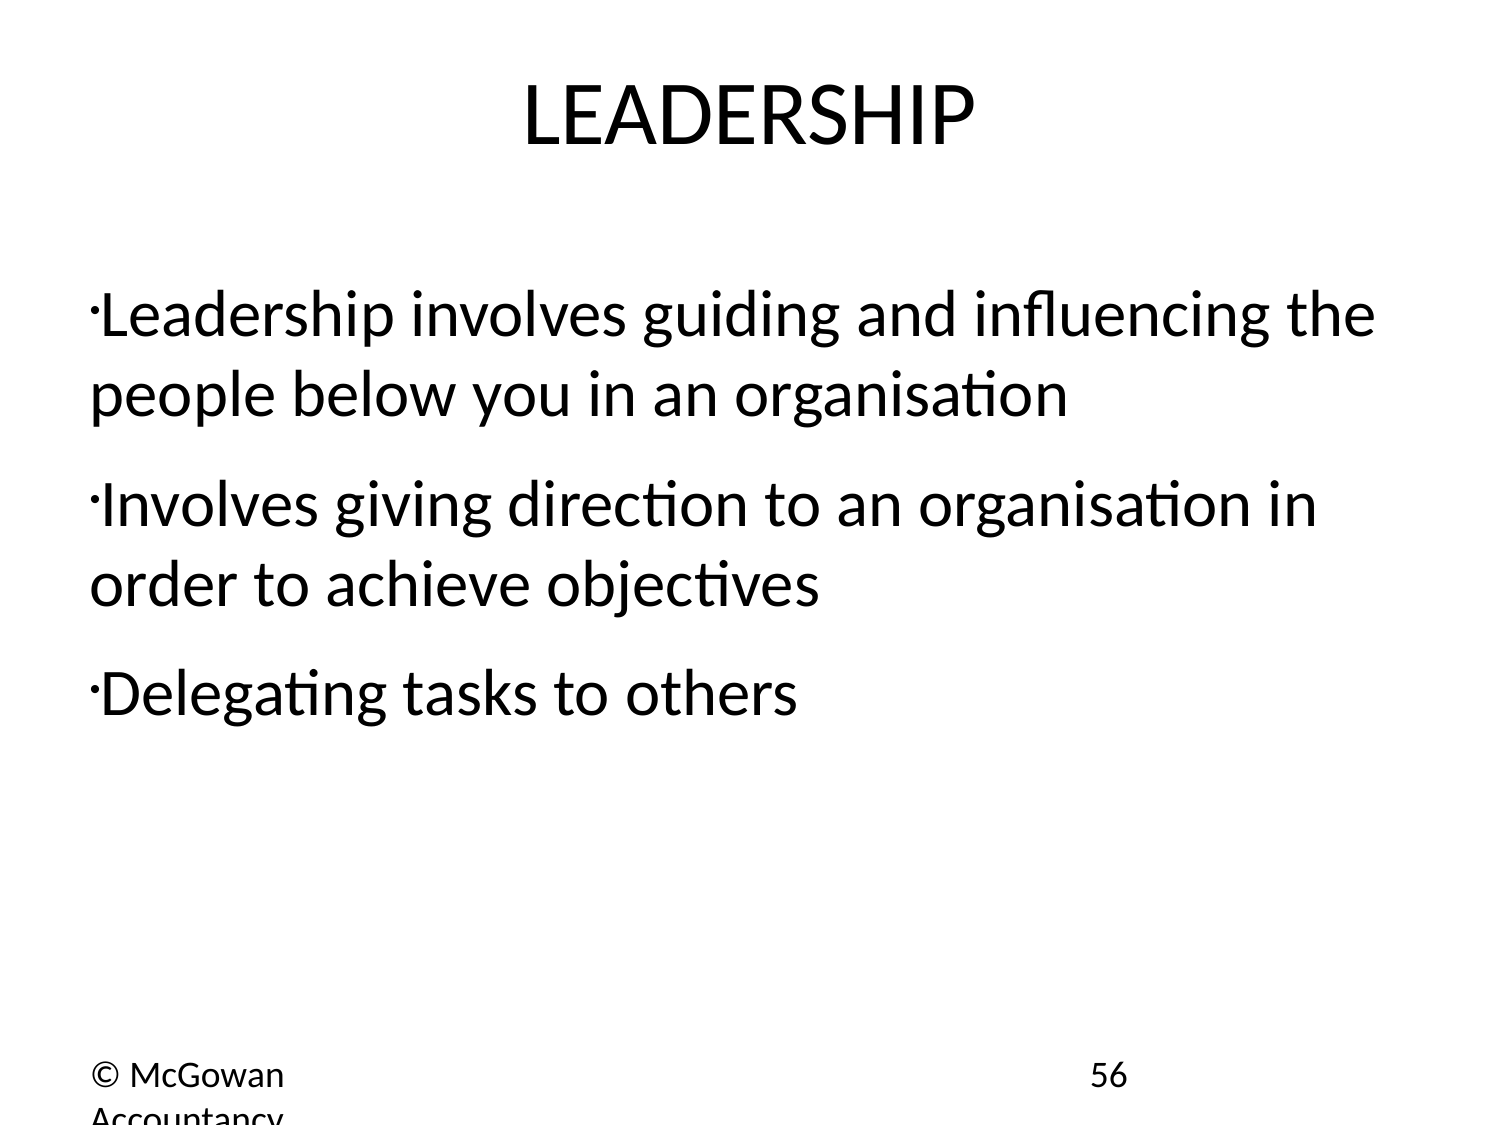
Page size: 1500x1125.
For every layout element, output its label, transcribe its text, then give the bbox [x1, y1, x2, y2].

title LEADERSHIP [75, 45, 1425, 233]
text_box © McGowan Accountancy Services [75, 1042, 425, 1103]
text_box [1074, 1042, 1425, 1103]
list Leadership involves guiding and influencing the people below you in an organisation Involves giving direction to an organisation in order to achieve objectives Delegating tasks to others [75, 262, 1425, 1005]
